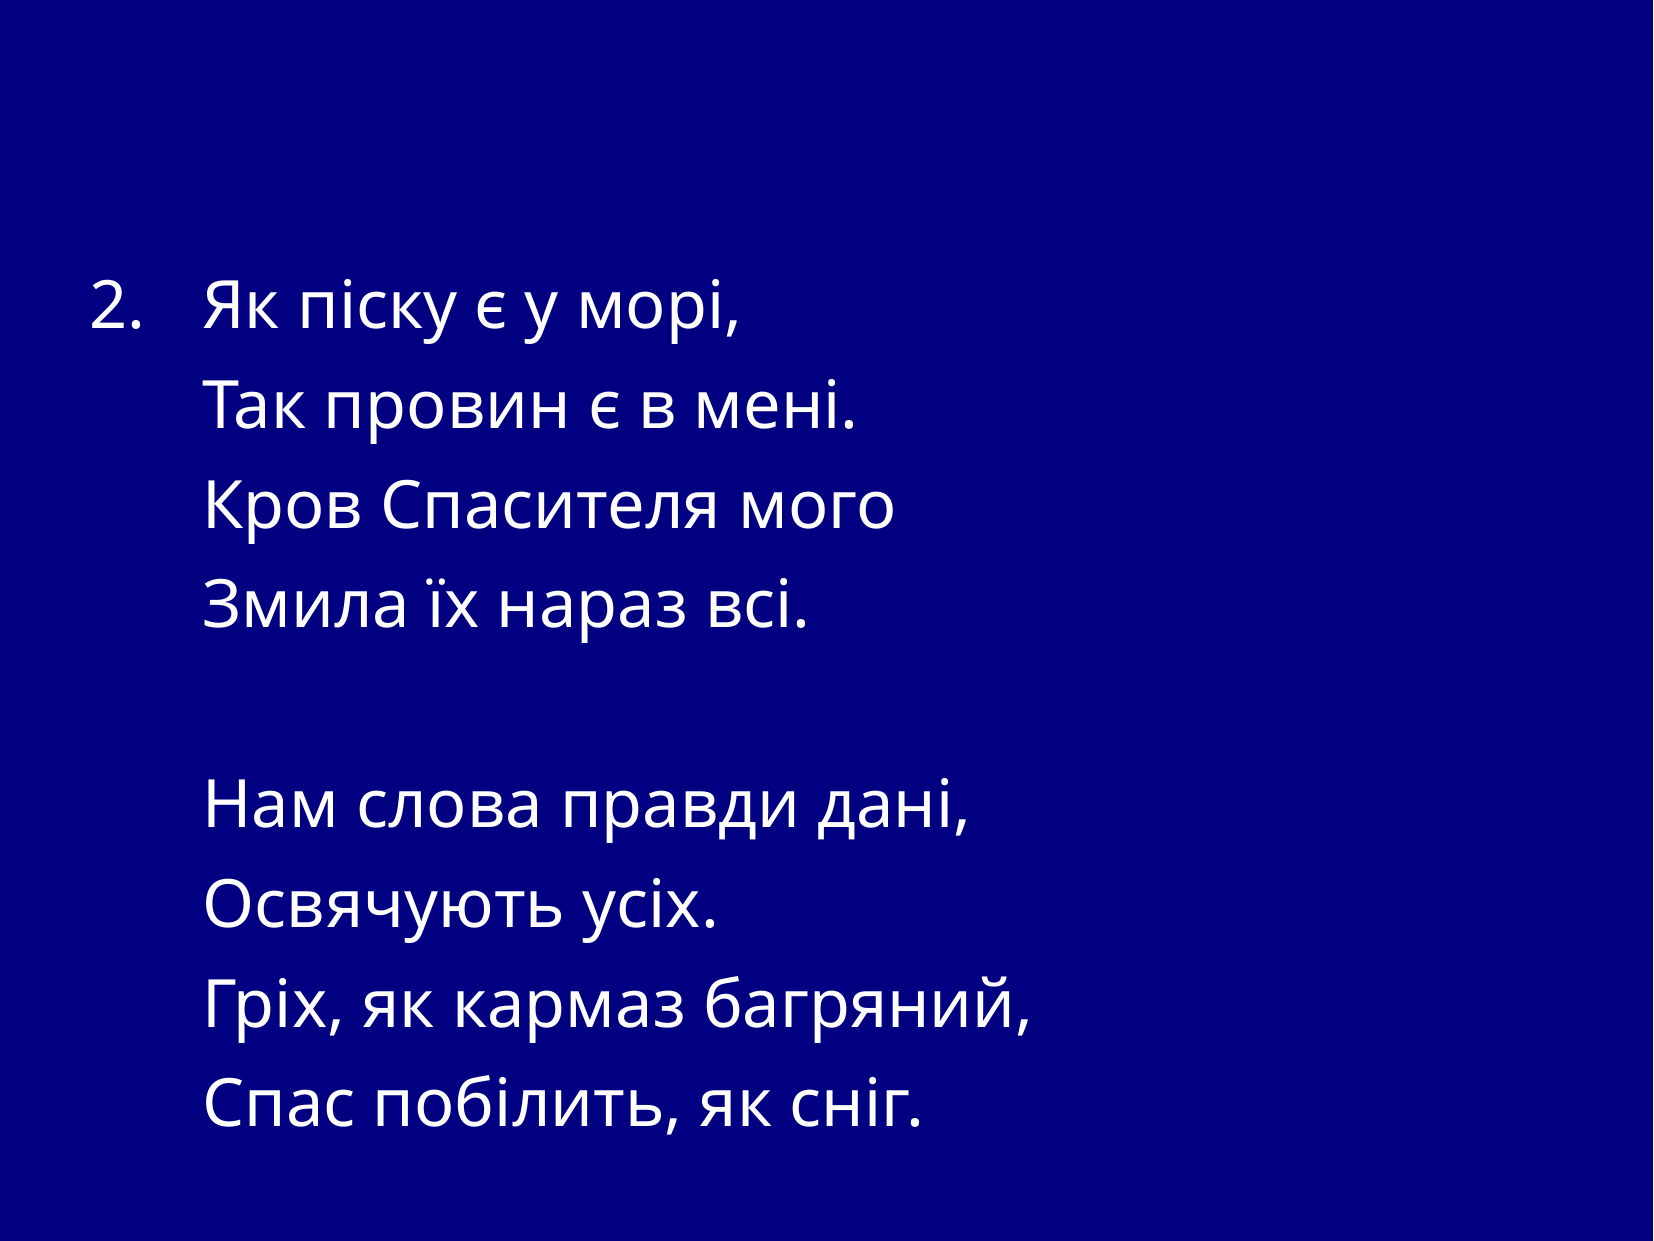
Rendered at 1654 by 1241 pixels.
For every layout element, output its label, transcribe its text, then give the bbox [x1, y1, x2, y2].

text_box 2. Як піску є у морі, Так провин є в мені. Кров Спасителя мого Змила їх нараз всі. Нам слова правди дані, Освячують усіх. Гріх, як кармаз багряний, Спас побілить, як сніг. [75, 150, 1576, 1163]
